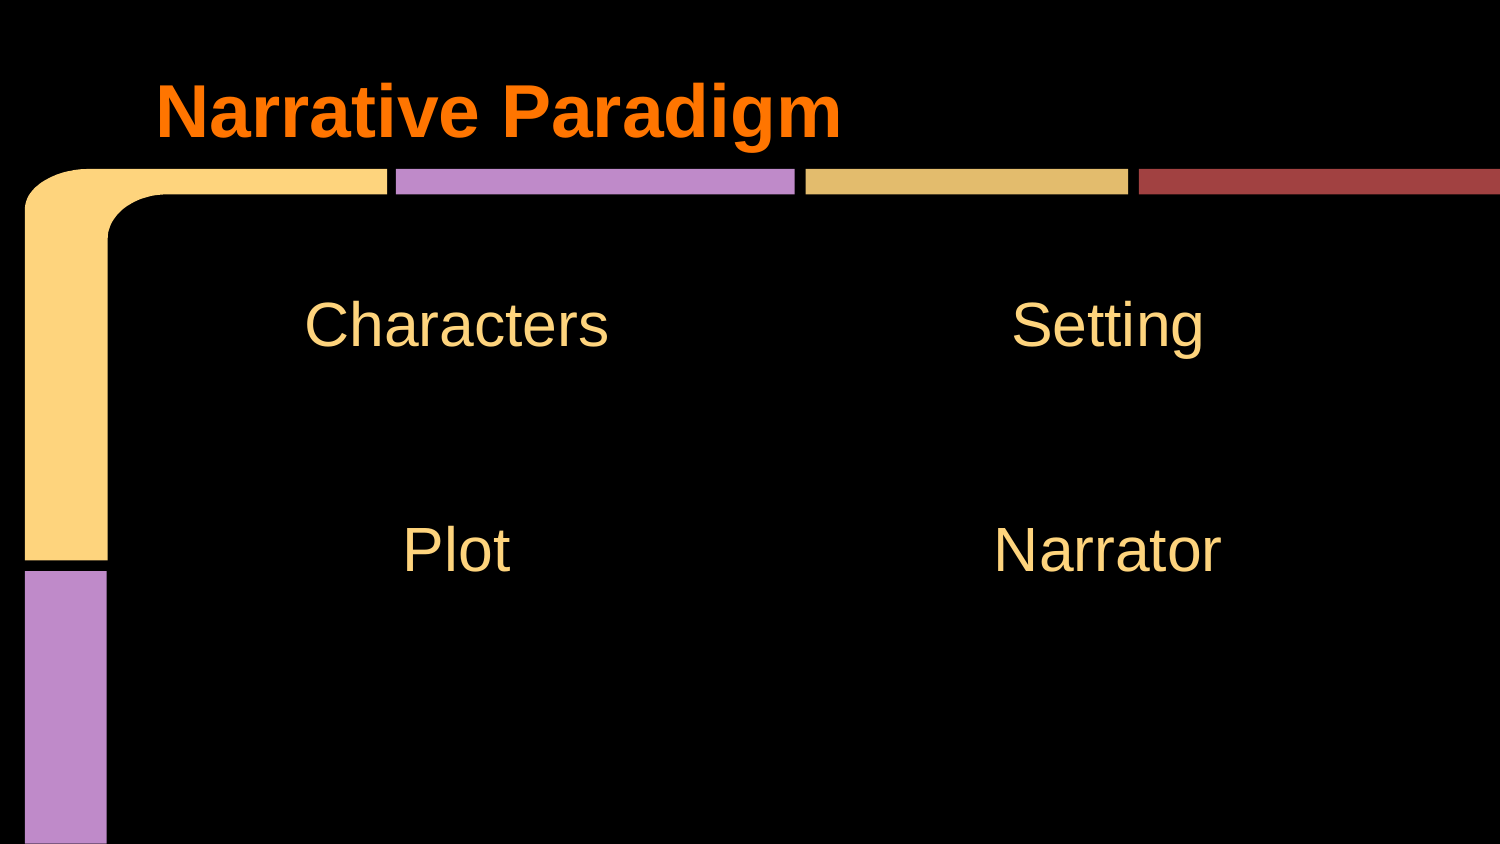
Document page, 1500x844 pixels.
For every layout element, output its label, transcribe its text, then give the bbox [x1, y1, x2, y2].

list Setting Narrator [791, 194, 1426, 808]
title Narrative Paradigm [140, 26, 1425, 168]
list Characters Plot [140, 194, 774, 808]
